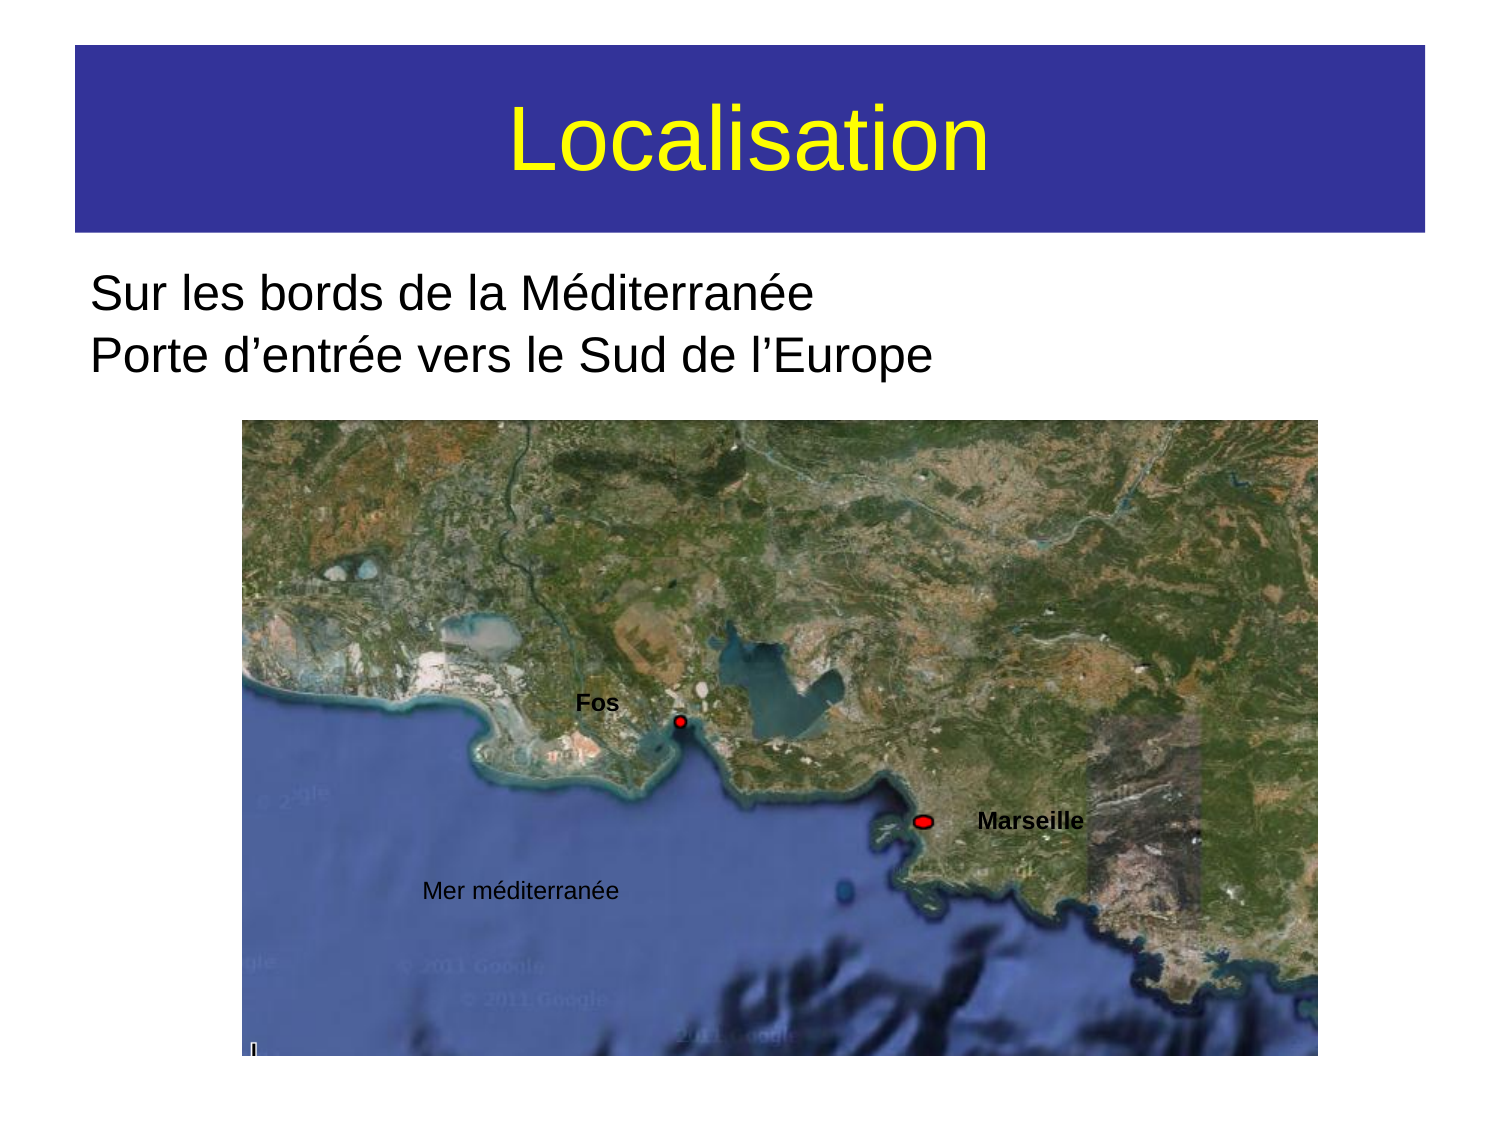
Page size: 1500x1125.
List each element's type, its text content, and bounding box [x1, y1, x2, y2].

picture [242, 420, 1318, 1056]
text_box Mer méditerranée [407, 869, 715, 913]
list Sur les bords de la Méditerranée Porte d’entrée vers le Sud de l’Europe [75, 262, 1426, 409]
text_box Marseille [962, 798, 1117, 843]
title Localisation [75, 45, 1426, 233]
text_box Fos [560, 680, 644, 725]
